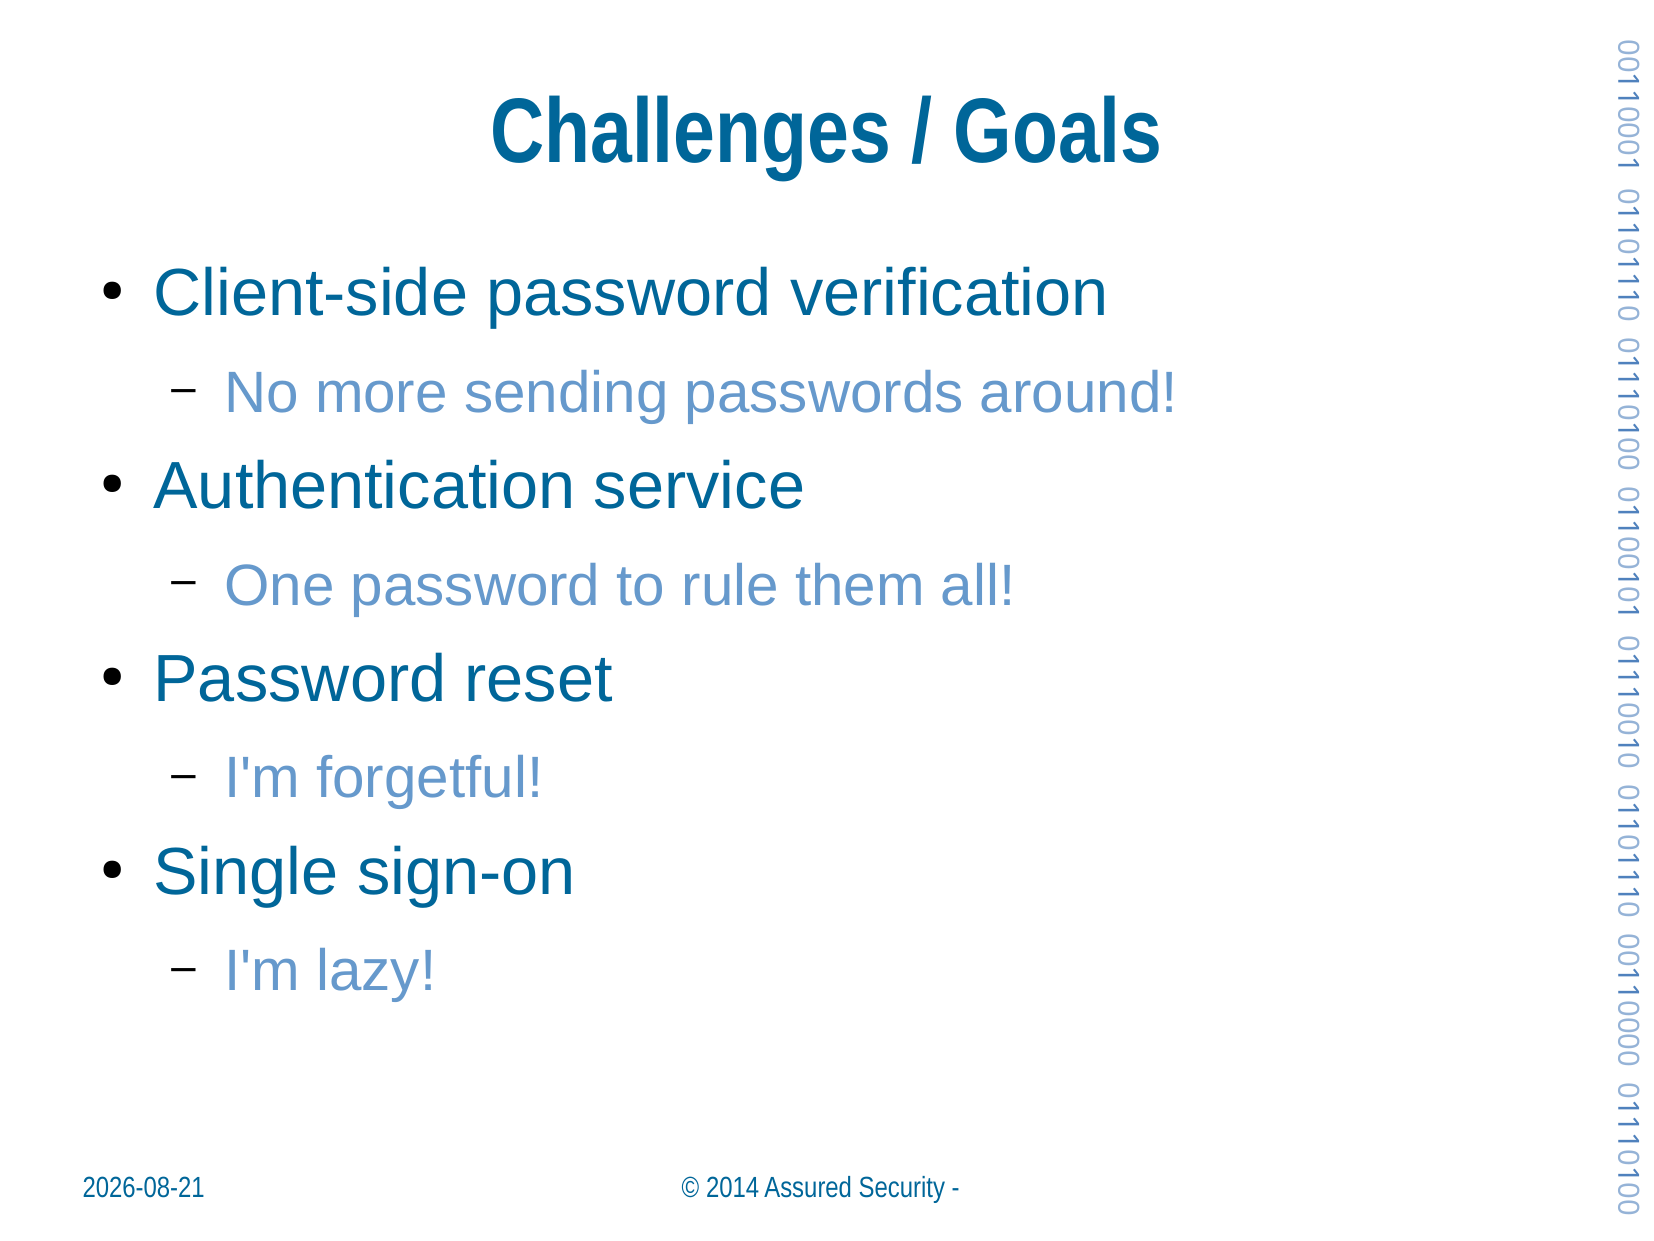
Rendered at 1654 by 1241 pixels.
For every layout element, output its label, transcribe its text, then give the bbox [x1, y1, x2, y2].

title Challenges / Goals [82, 49, 1571, 211]
picture [693, 1178, 698, 1189]
list Client-side password verification No more sending passwords around! Authentication service One password to rule them all! Password reset I'm forgetful! Single sign-on I'm lazy! [82, 255, 1571, 1081]
